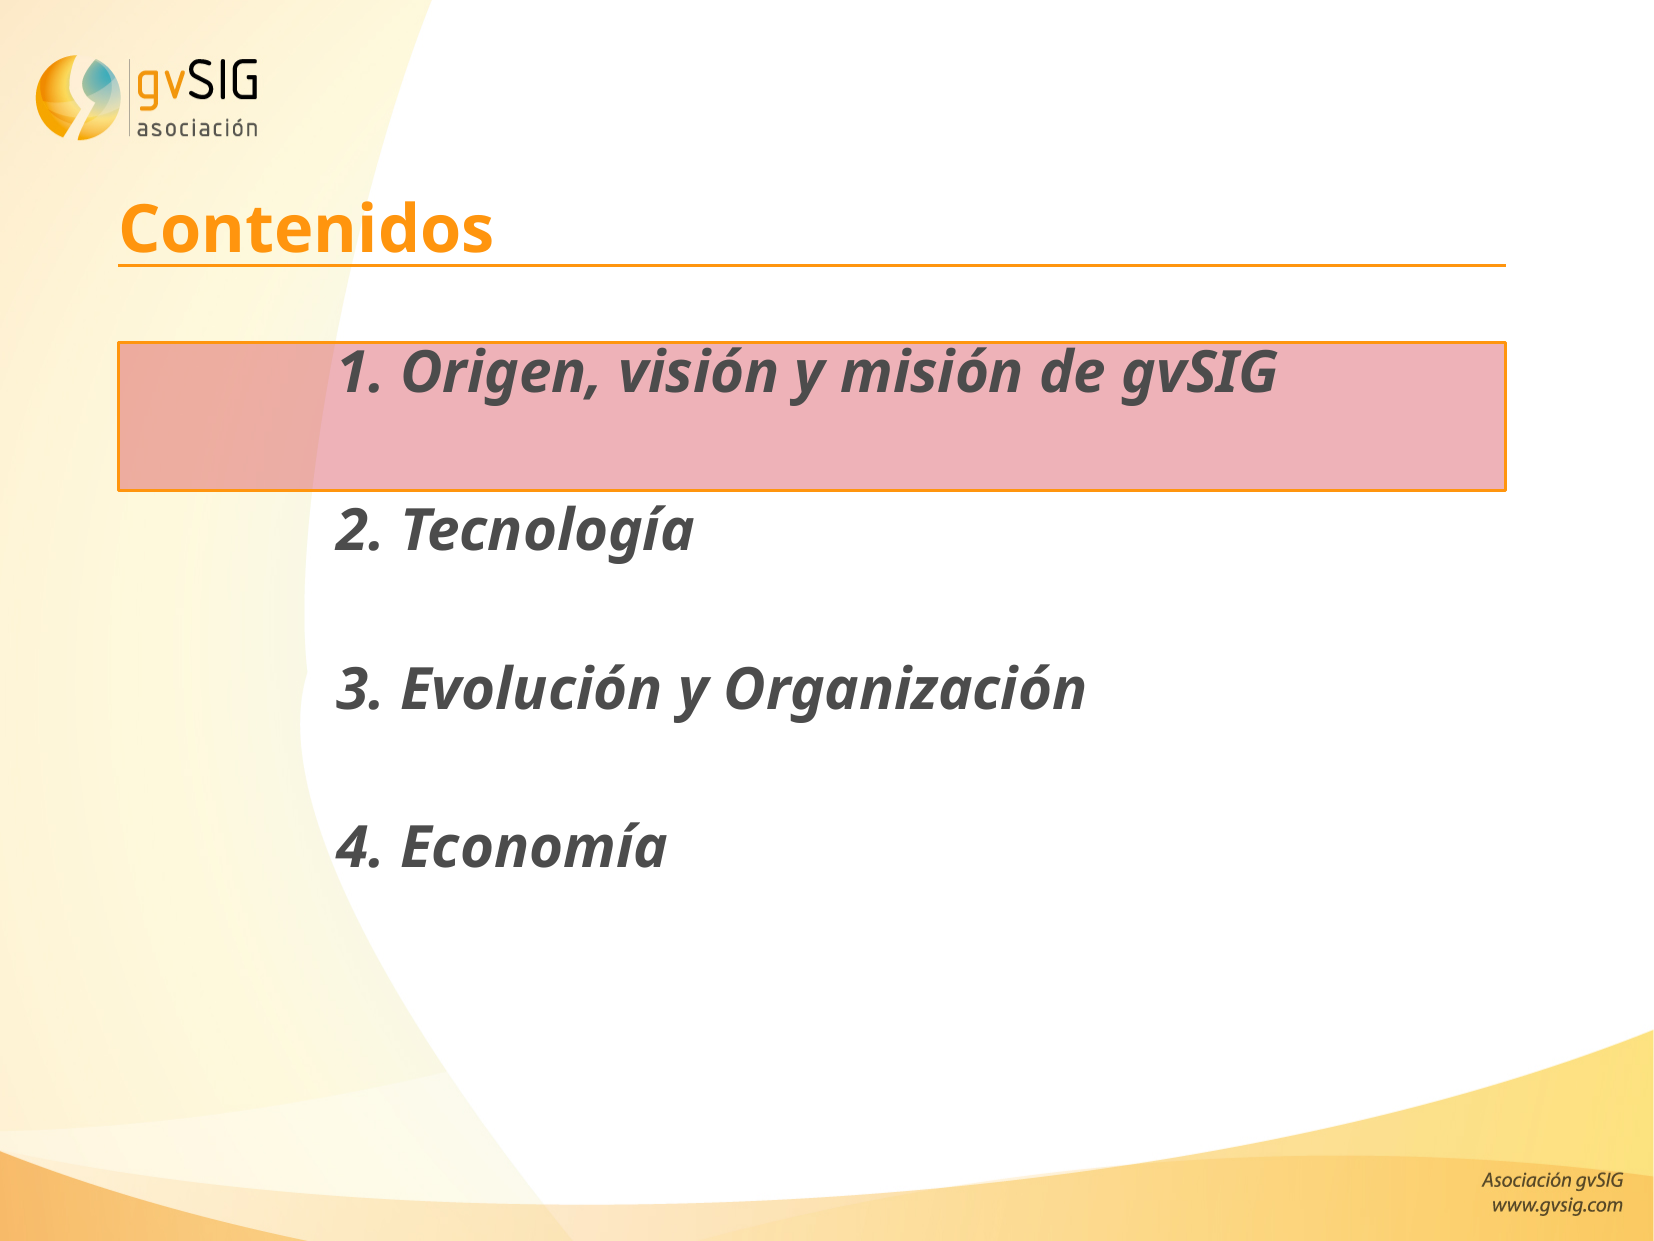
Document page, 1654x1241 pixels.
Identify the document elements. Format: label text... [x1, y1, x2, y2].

text_box [563, 367, 575, 381]
text_box [1000, 367, 1012, 381]
text_box [495, 367, 507, 381]
text_box [870, 367, 881, 381]
text_box [412, 357, 432, 381]
text_box [118, 342, 1506, 491]
text_box [531, 366, 542, 374]
text_box [721, 367, 733, 381]
picture [0, 0, 1654, 1241]
text_box [1085, 366, 1096, 374]
text_box [852, 367, 863, 381]
text_box [966, 367, 978, 381]
text_box [1132, 367, 1144, 381]
title Contenidos [118, 177, 1607, 276]
text_box [756, 367, 768, 381]
title 1. Origen, visión y misión de gvSIG 2. Tecnología 3. Evolución y Organización 4. Economía [336, 381, 1477, 992]
text_box [1050, 367, 1062, 381]
